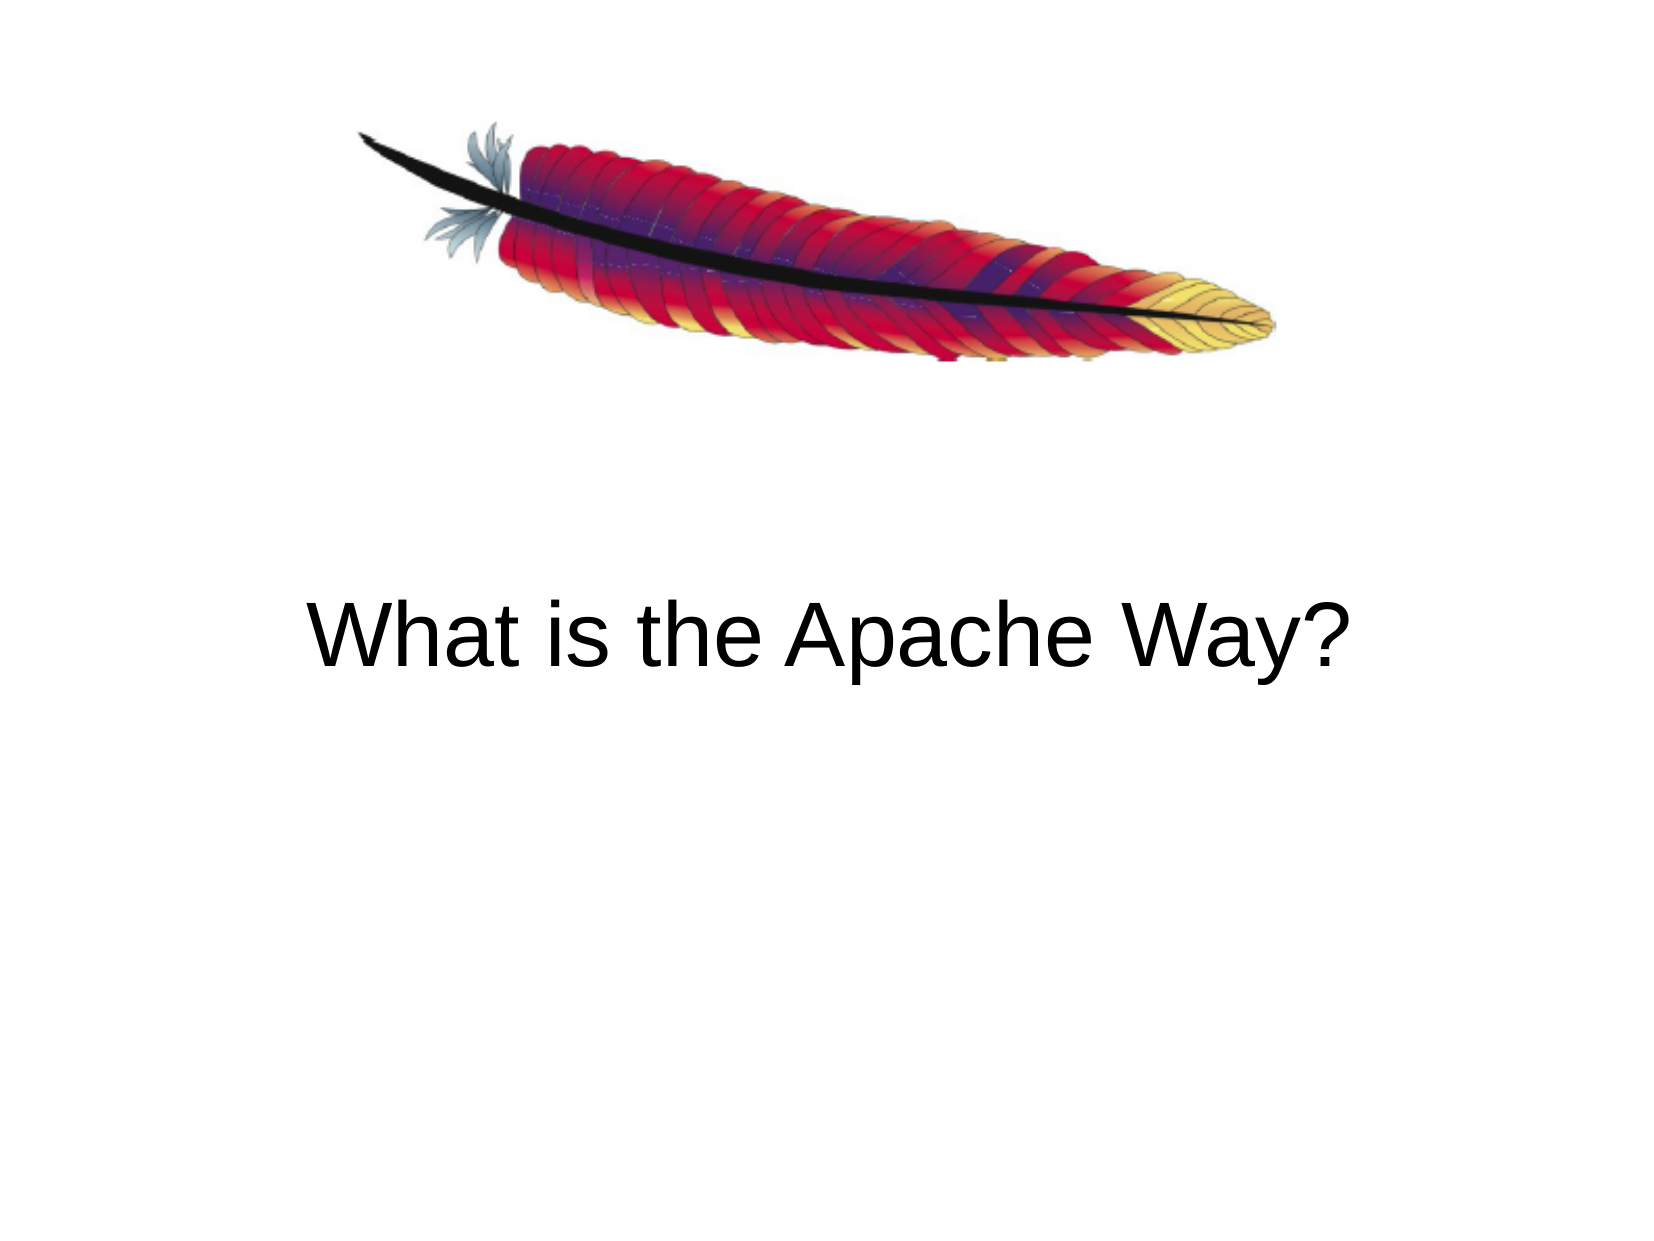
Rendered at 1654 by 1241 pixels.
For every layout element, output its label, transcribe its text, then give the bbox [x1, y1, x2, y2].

picture [295, 58, 1302, 412]
title What is the Apache Way? [88, 531, 1571, 739]
